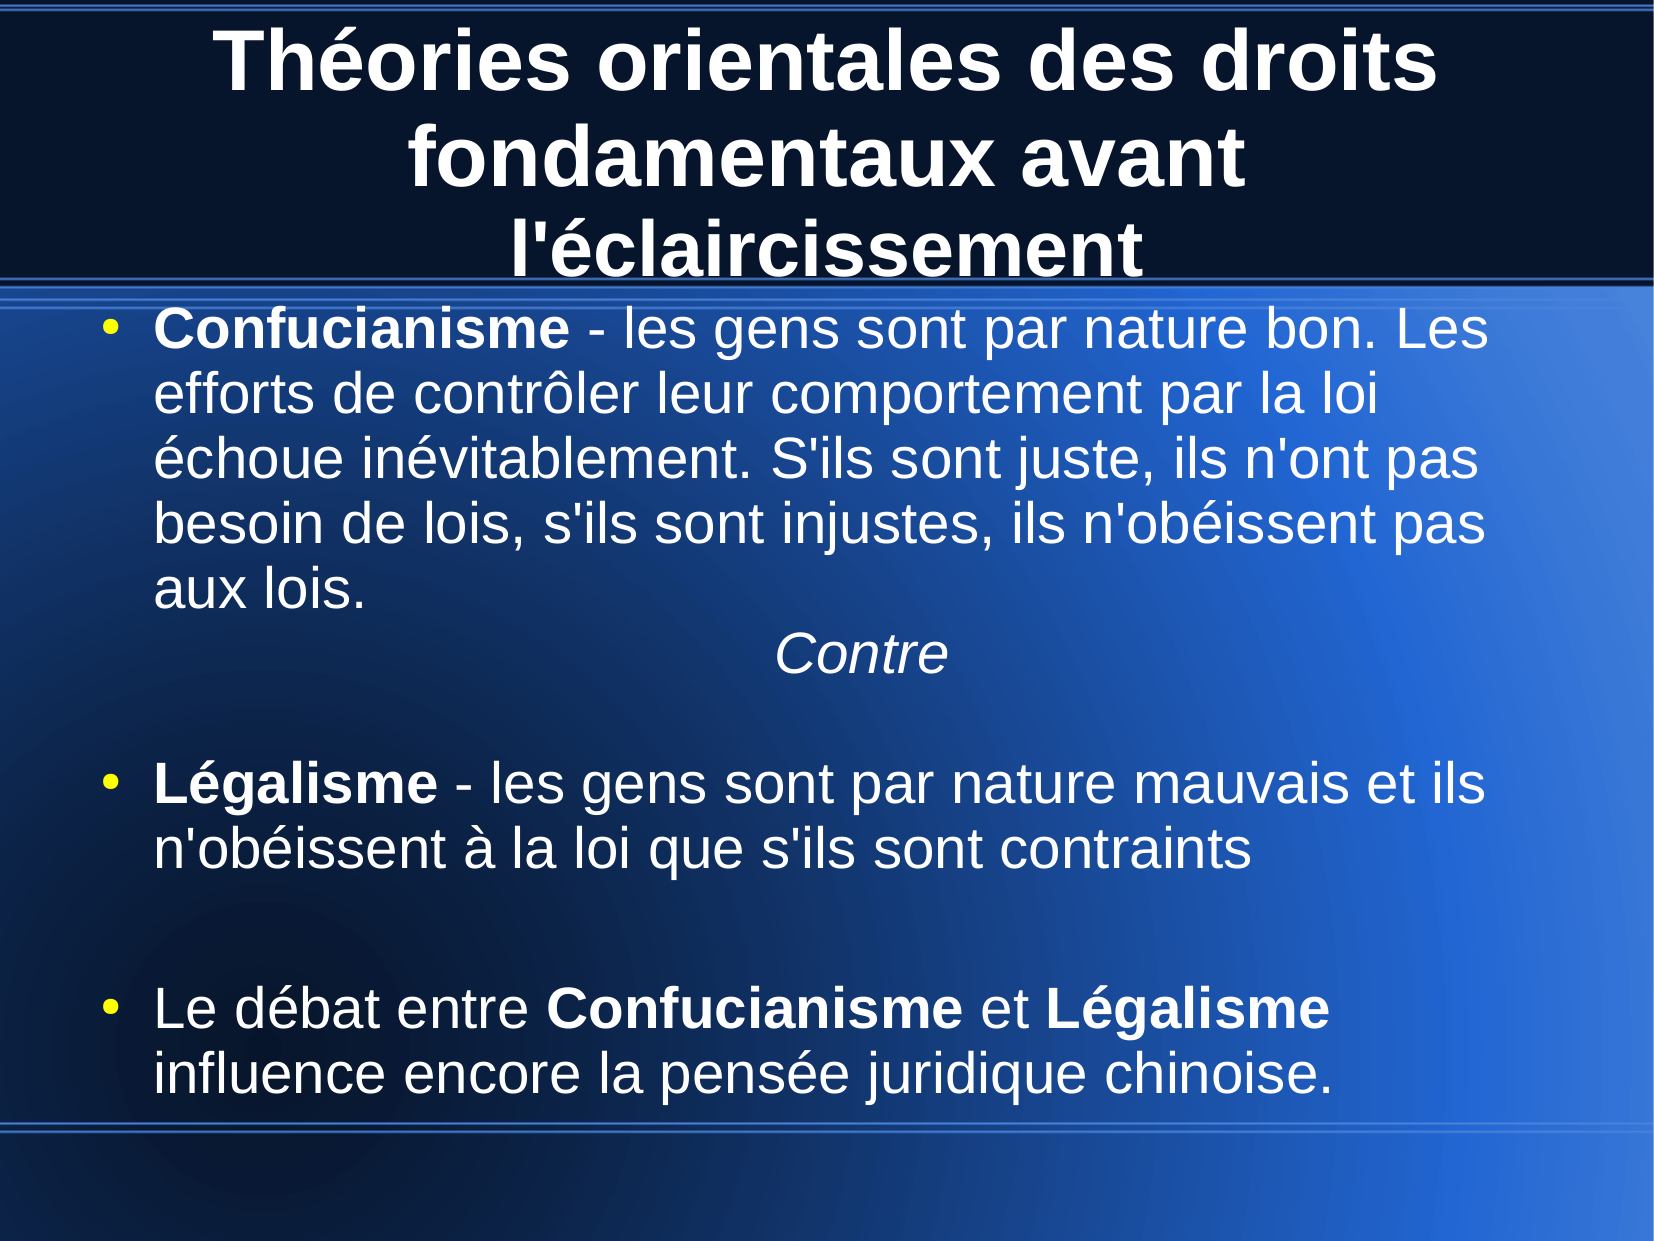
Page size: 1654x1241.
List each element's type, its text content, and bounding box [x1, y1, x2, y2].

title Théories orientales des droits fondamentaux avant l'éclaircissement [82, 12, 1571, 294]
picture [0, 0, 1654, 1241]
list Confucianisme - les gens sont par nature bon. Les efforts de contrôler leur comportement par la loi échoue inévitablement. S'ils sont juste, ils n'ont pas besoin de lois, s'ils sont injustes, ils n'obéissent pas aux lois. Contre Légalisme - les gens sont par nature mauvais et ils n'obéissent à la loi que s'ils sont contraints Le débat entre Confucianisme et Légalisme influence encore la pensée juridique chinoise. [82, 296, 1571, 1133]
